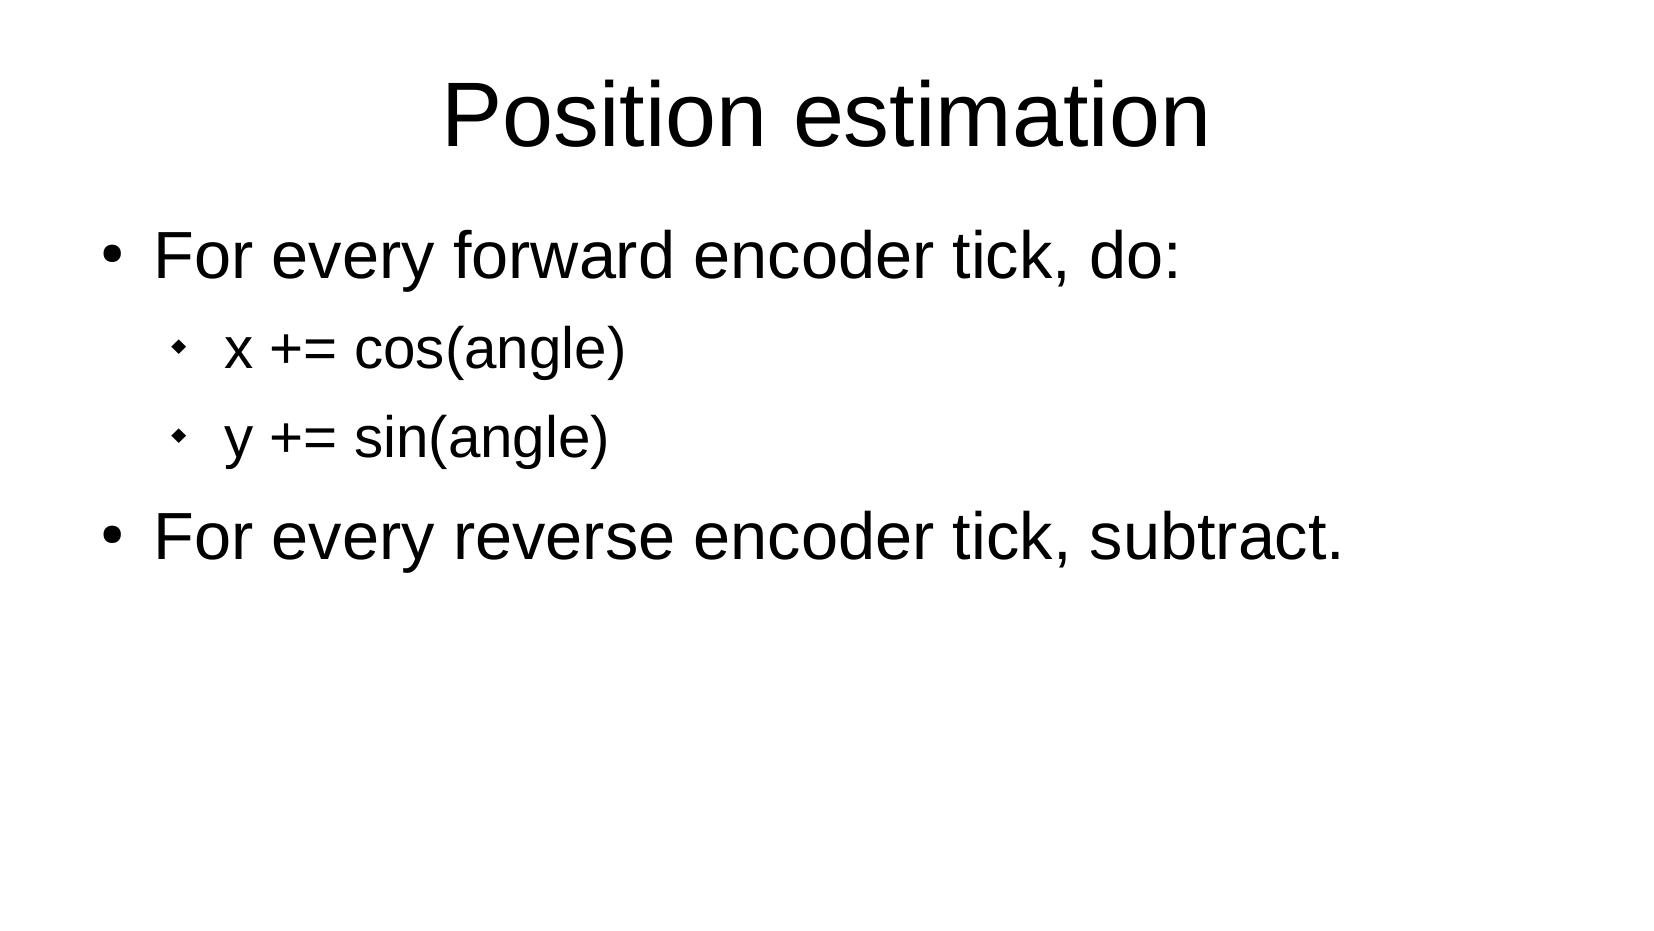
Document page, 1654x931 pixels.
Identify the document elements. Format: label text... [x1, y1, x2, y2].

list For every forward encoder tick, do: x += cos(angle) y += sin(angle) For every reverse encoder tick, subtract. [82, 217, 1571, 758]
title Position estimation [82, 37, 1571, 193]
